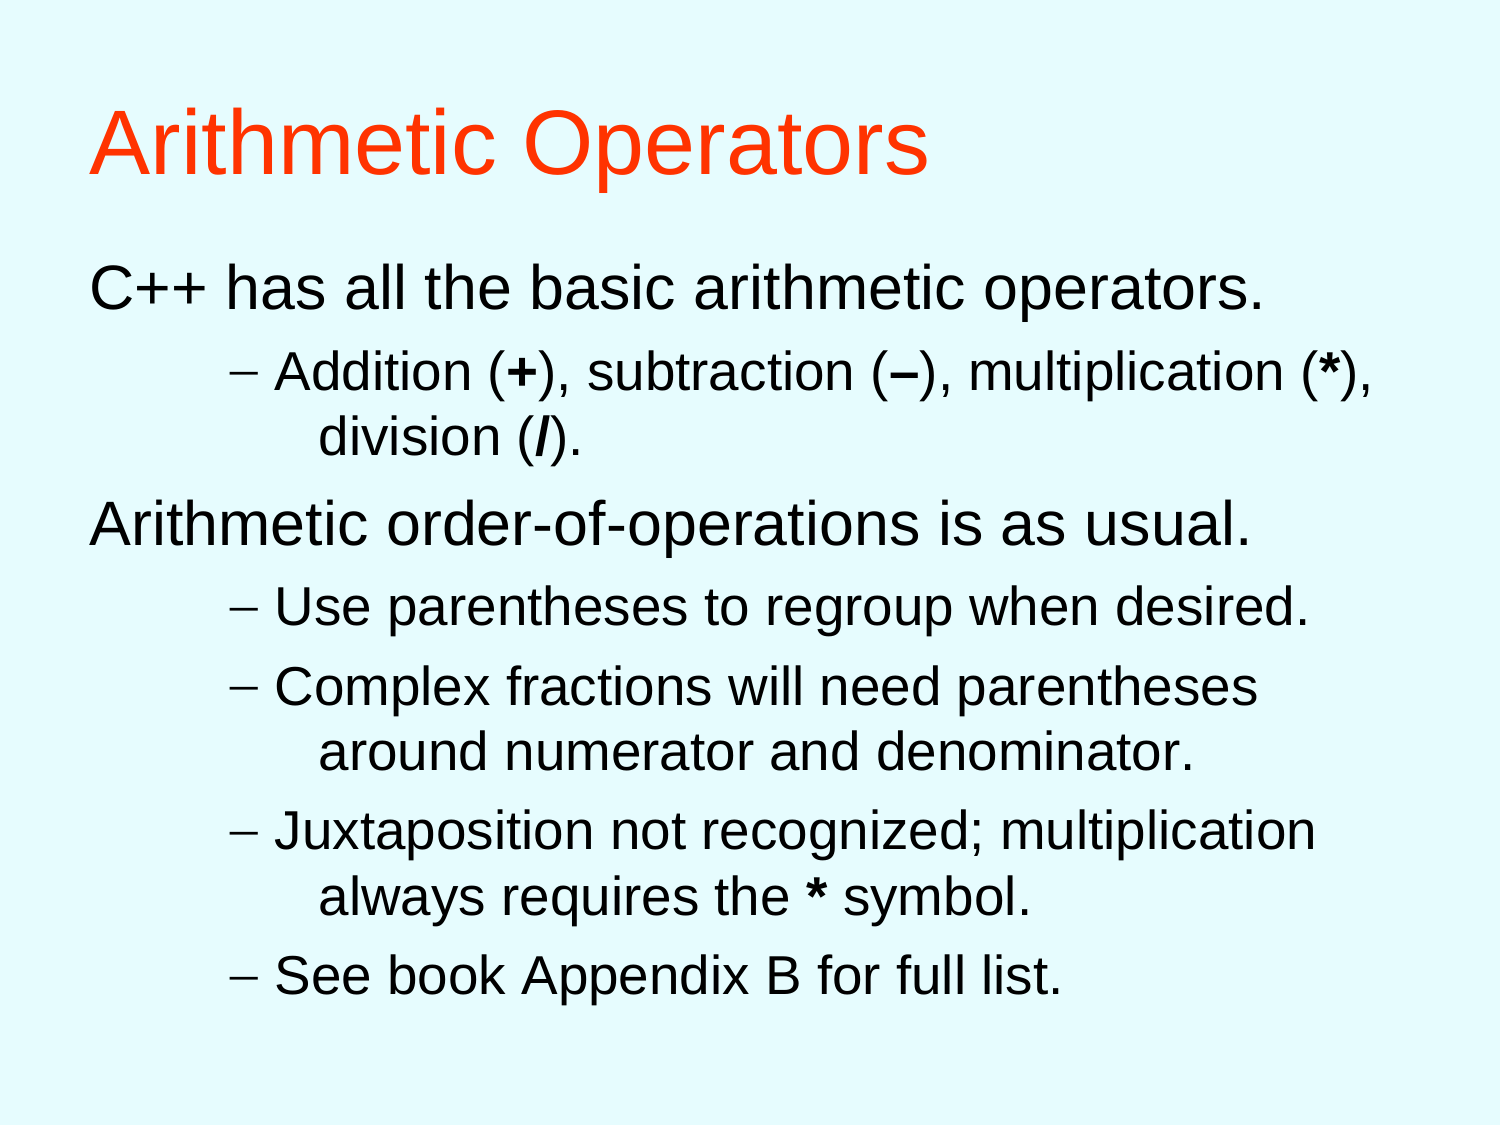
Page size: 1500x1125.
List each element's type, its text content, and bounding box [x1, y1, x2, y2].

title Arithmetic Operators [75, 45, 1423, 231]
list C++ has all the basic arithmetic operators. Addition (+), subtraction (–), multiplication (*), division (/). Arithmetic order-of-operations is as usual. Use parentheses to regroup when desired. Complex fractions will need parentheses around numerator and denominator. Juxtaposition not recognized; multiplication always requires the * symbol. See book Appendix B for full list. [75, 238, 1423, 1015]
